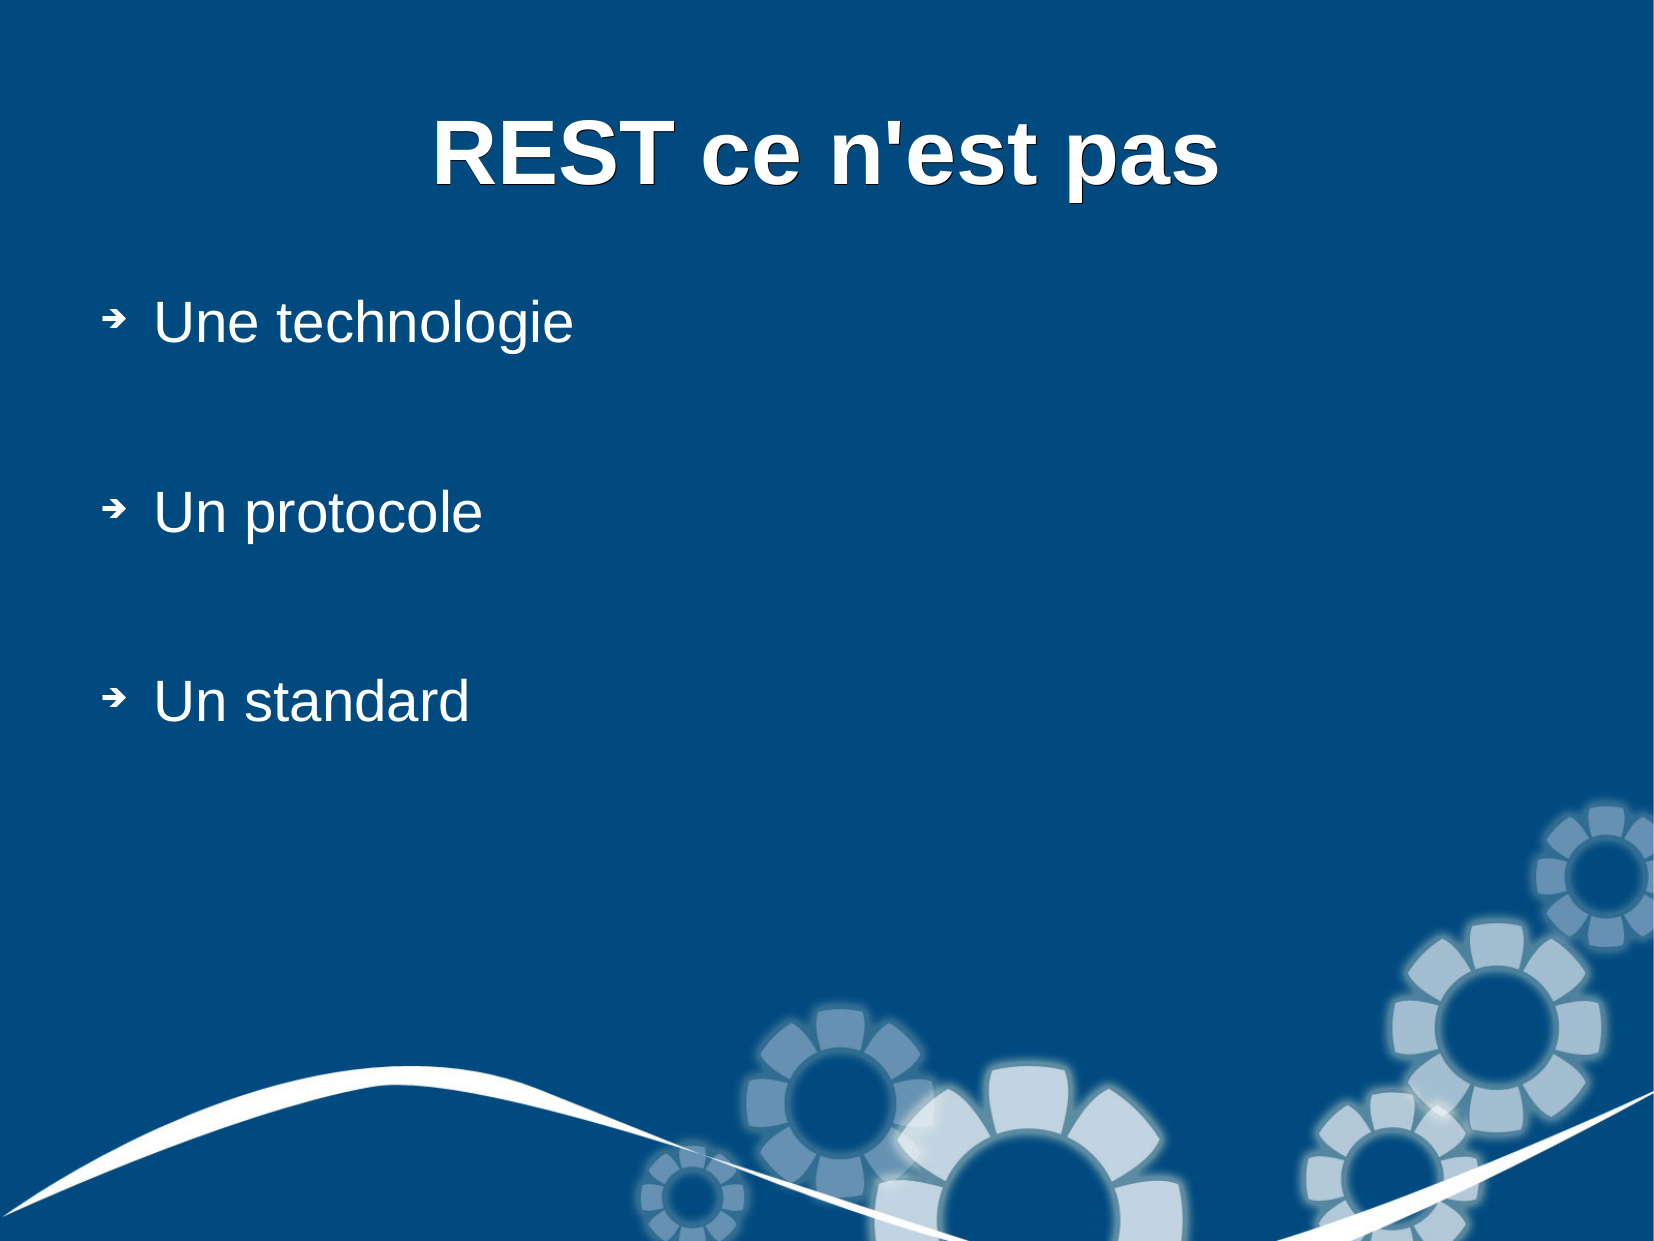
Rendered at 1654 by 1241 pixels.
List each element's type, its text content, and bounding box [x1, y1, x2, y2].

list Une technologie Un protocole Un standard [82, 290, 1571, 1109]
title REST ce n'est pas [82, 49, 1571, 257]
picture [0, 0, 1654, 1241]
